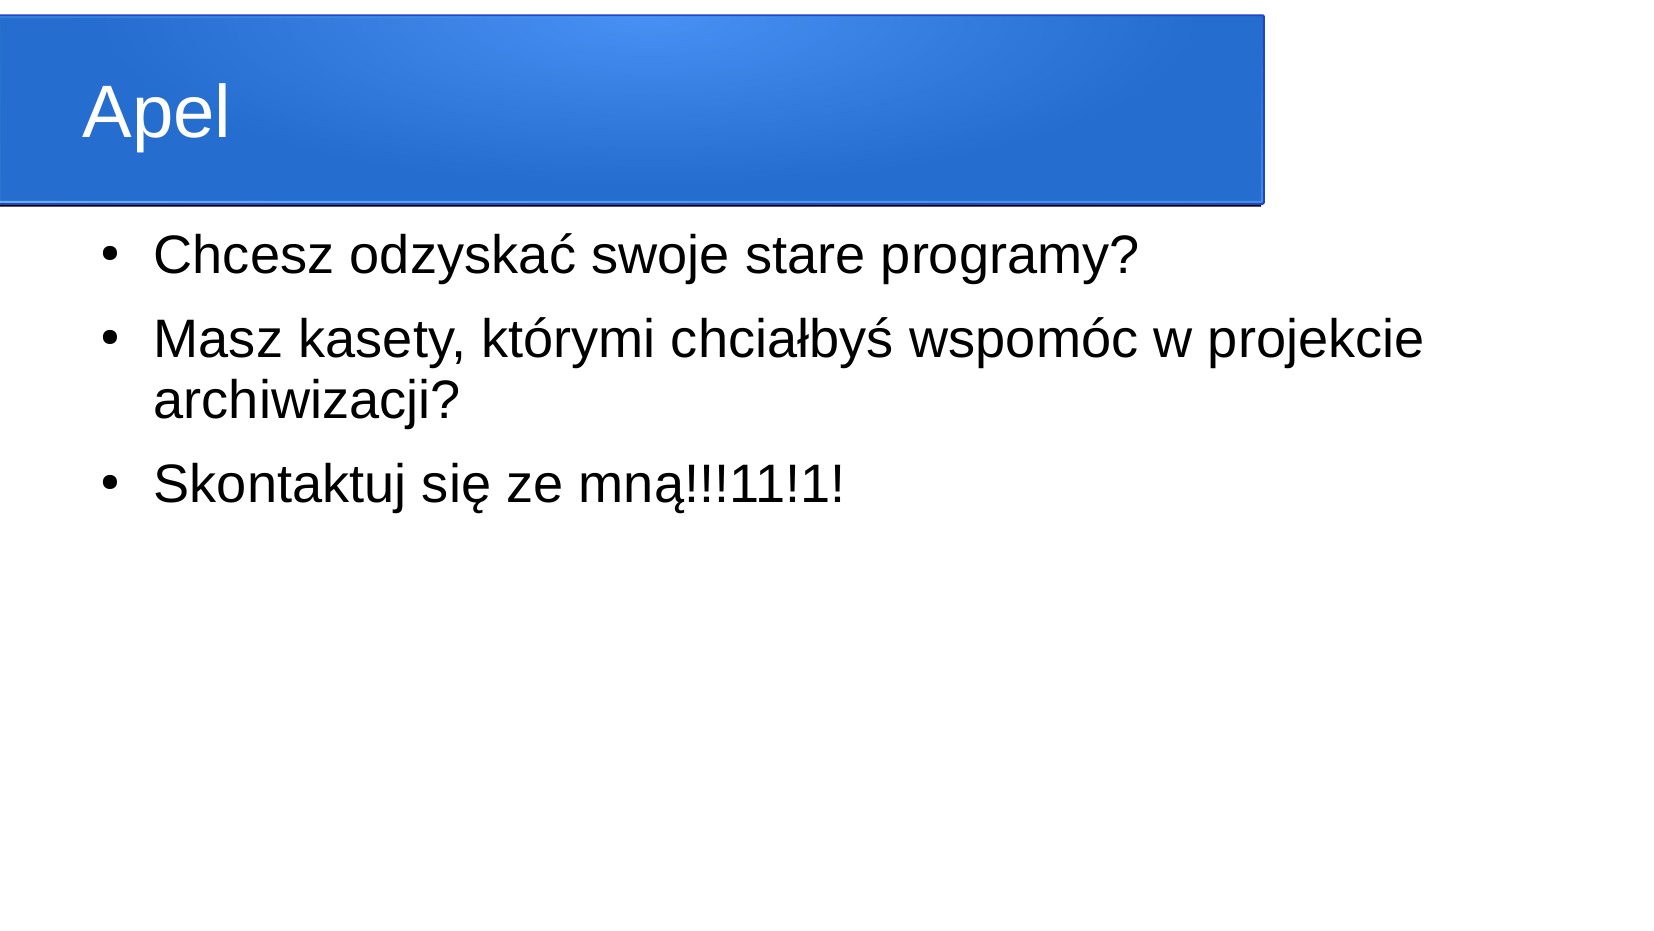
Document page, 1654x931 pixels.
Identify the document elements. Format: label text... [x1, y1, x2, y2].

title Apel [82, 35, 1235, 189]
list Chcesz odzyskać swoje stare programy? Masz kasety, którymi chciałbyś wspomóc w projekcie archiwizacji? Skontaktuj się ze mną!!!11!1! [82, 224, 1571, 764]
